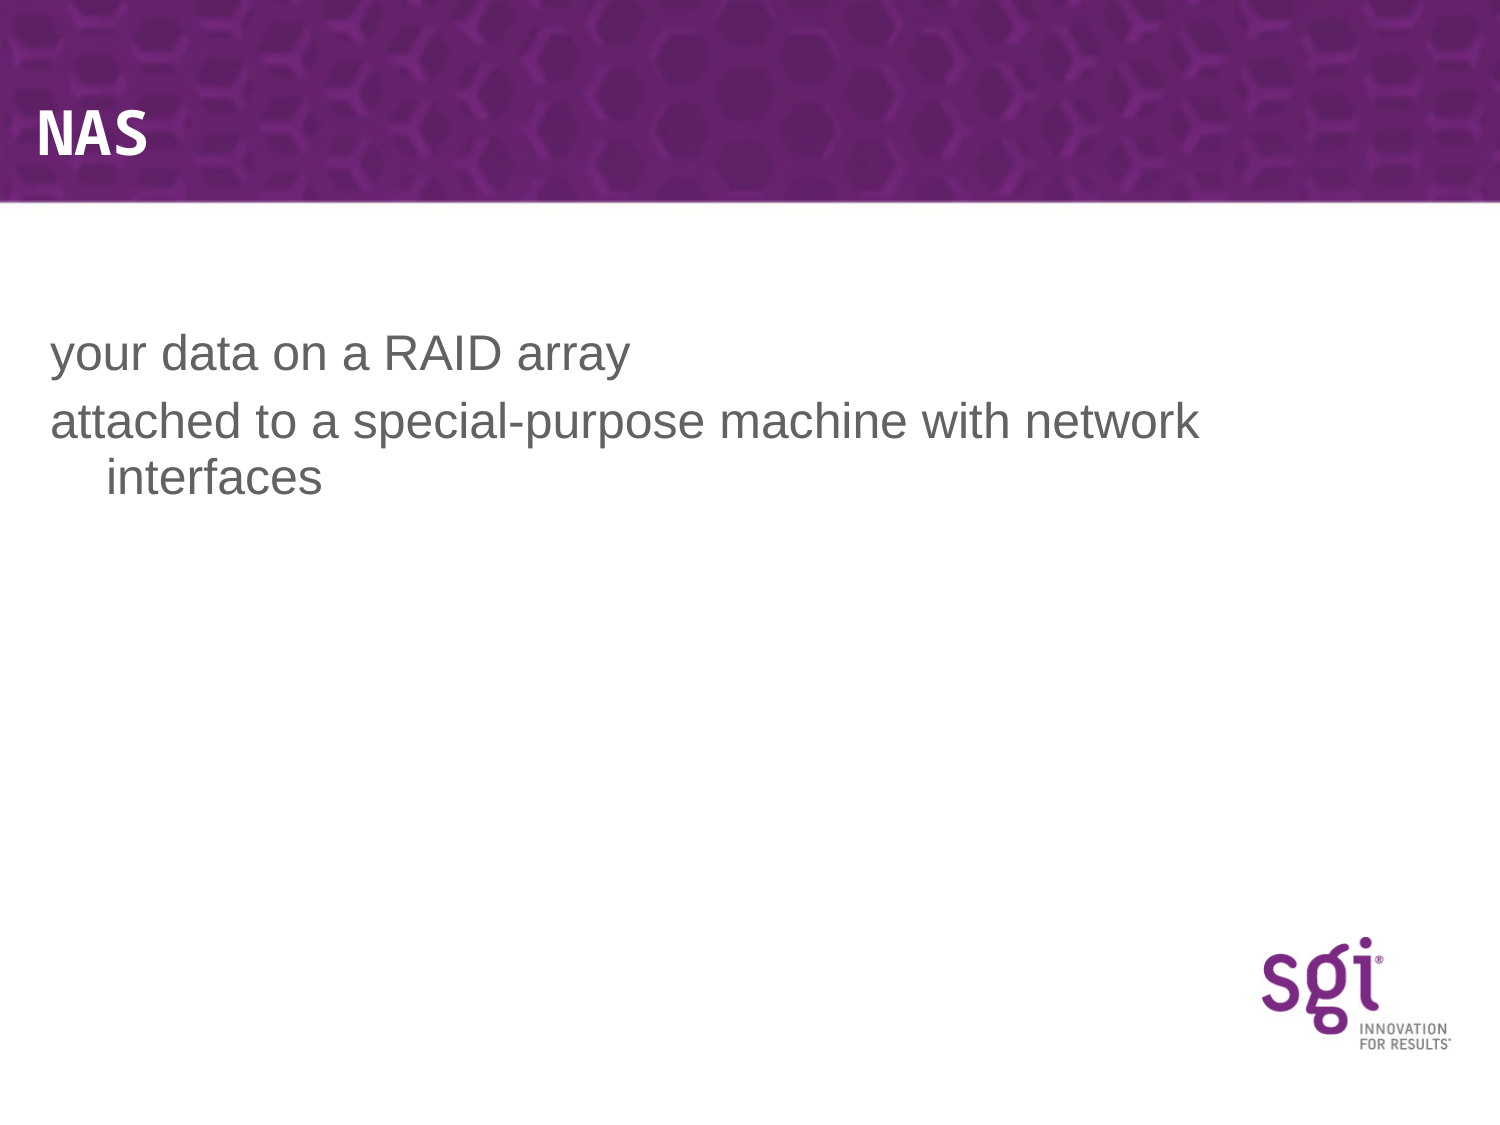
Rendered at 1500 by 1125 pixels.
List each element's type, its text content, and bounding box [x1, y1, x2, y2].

picture [0, 0, 1500, 1050]
title NAS [37, 37, 1313, 226]
list your data on a RAID array attached to a special-purpose machine with network interfaces [50, 324, 1326, 863]
